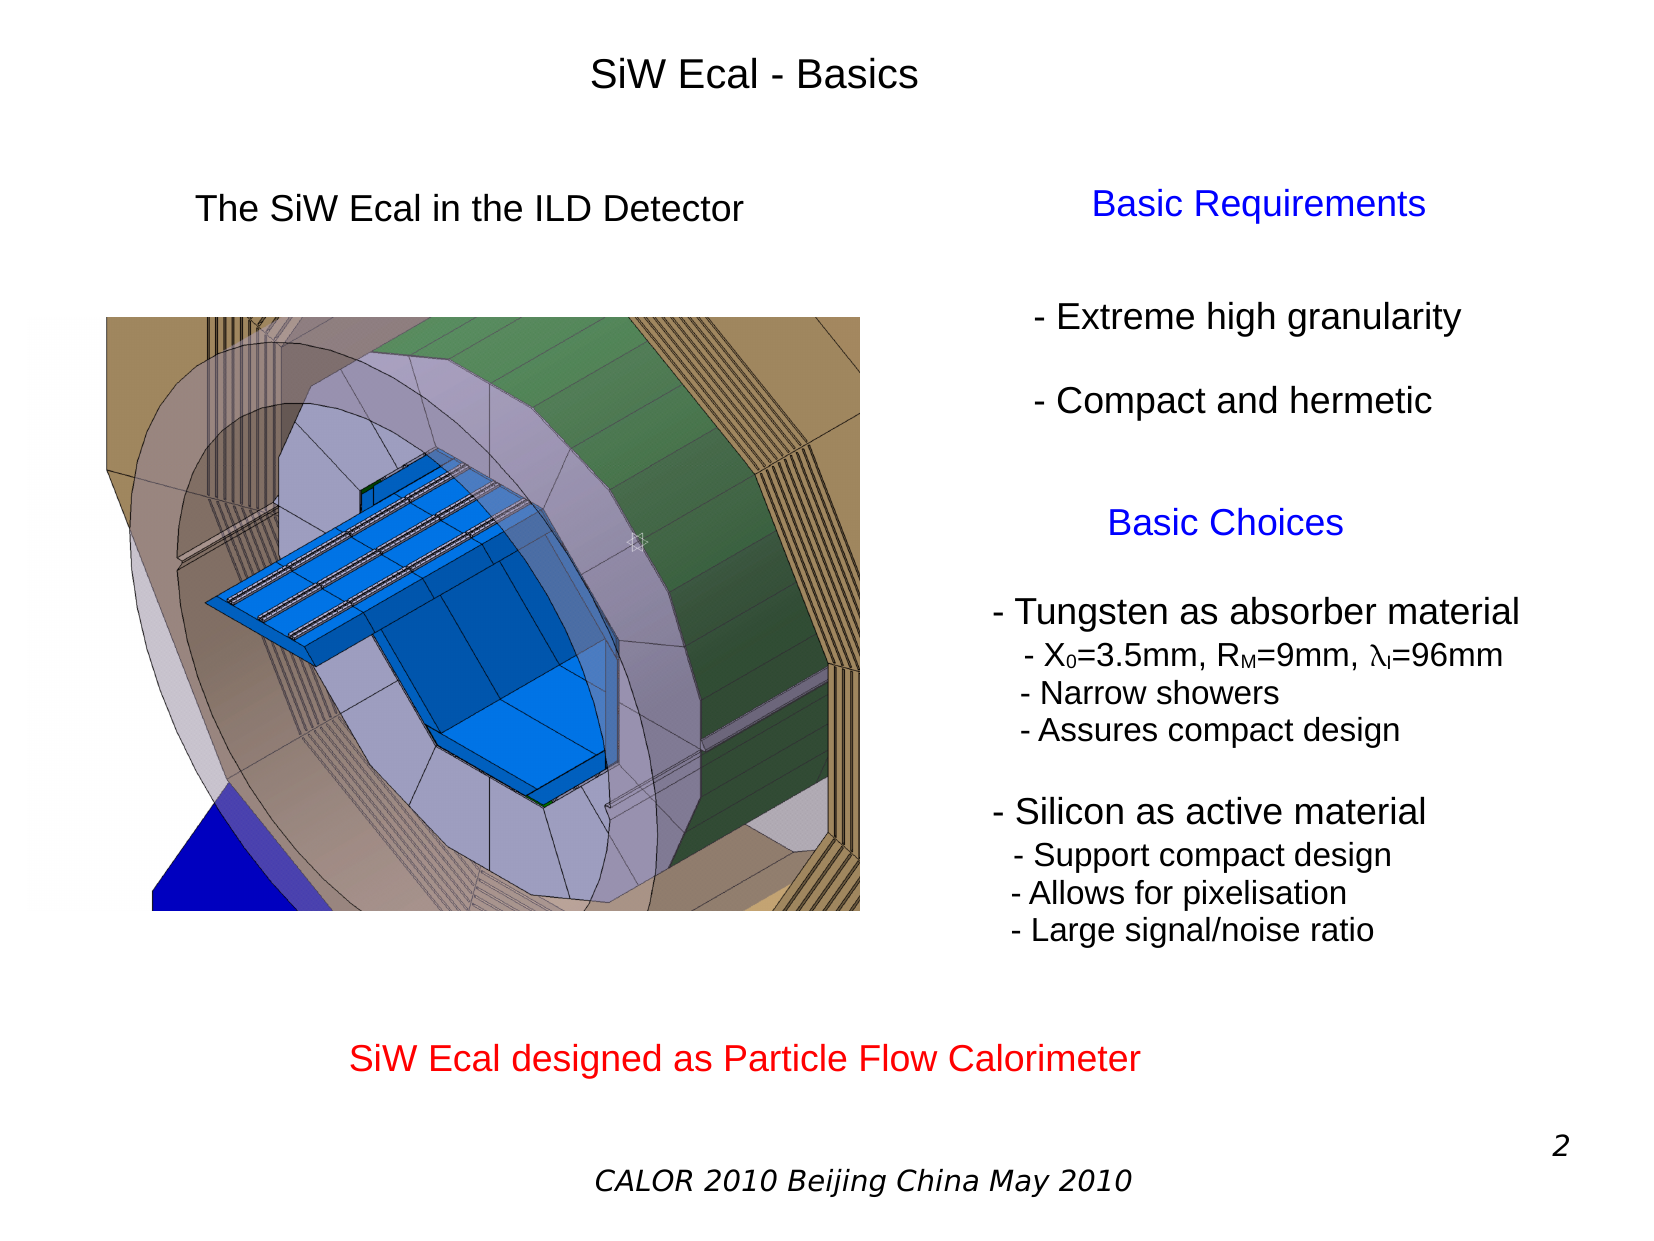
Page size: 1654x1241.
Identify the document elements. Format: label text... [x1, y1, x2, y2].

text_box The SiW Ecal in the ILD Detector [180, 180, 821, 238]
text_box - Extreme high granularity - Compact and hermetic [1018, 288, 1544, 434]
text_box SiW Ecal designed as Particle Flow Calorimeter [334, 1029, 1244, 1087]
text_box Basic Requirements [1076, 175, 1479, 233]
text_box - Tungsten as absorber material - X0=3.5mm, RM=9mm, I=96mm - Narrow showers - Assures compact design - Silicon as active material - Support compact design - Allows for pixelisation - Large signal/noise ratio [977, 583, 1604, 981]
text_box SiW Ecal - Basics [238, 43, 1526, 105]
picture [27, 317, 860, 911]
text_box Basic Choices [1092, 494, 1381, 551]
